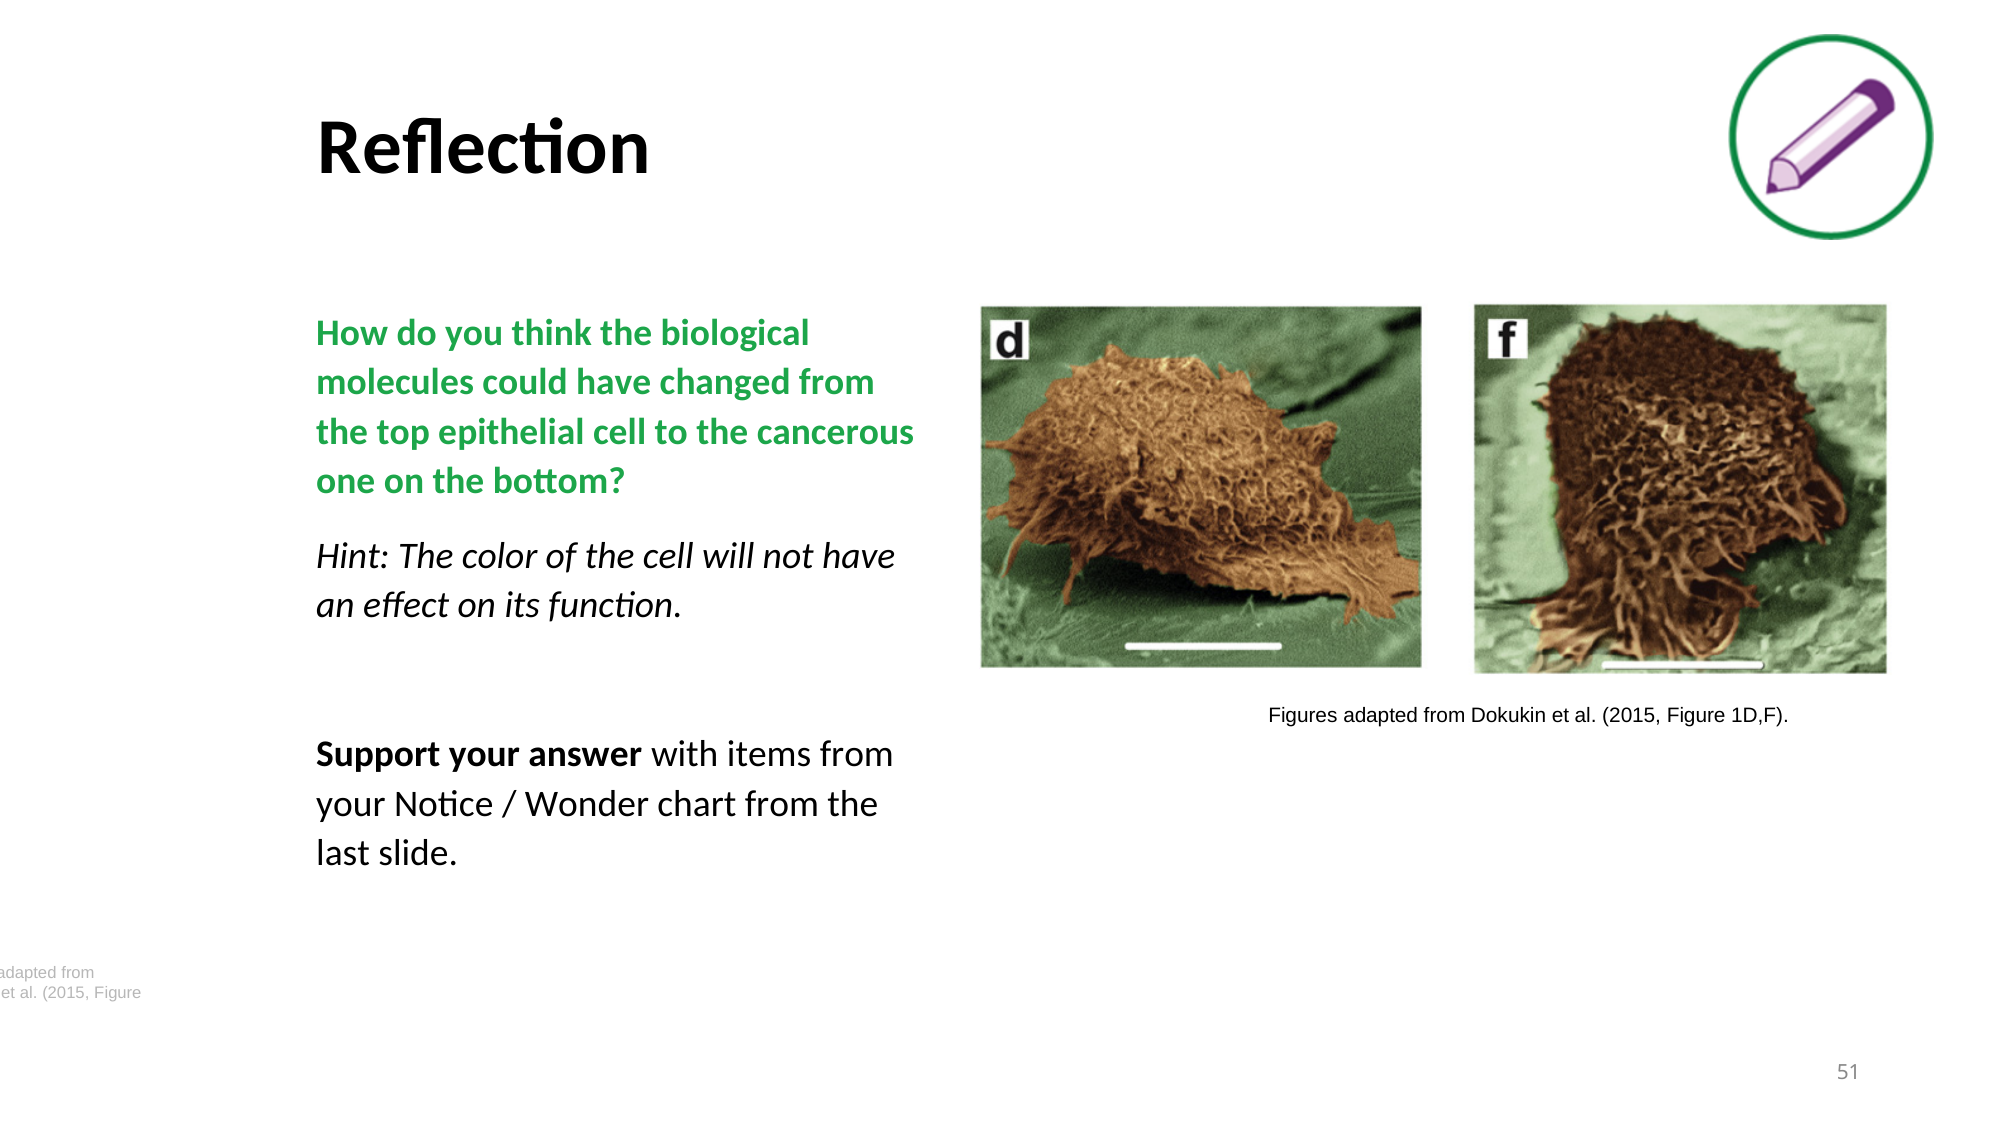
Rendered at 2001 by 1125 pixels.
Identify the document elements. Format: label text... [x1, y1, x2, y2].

text_box Figures adapted from Dokukin et al. (2015, Figure 1D,F). [1253, 686, 1900, 743]
text_box Figures adapted from Dokukin et al. (2015, Figure 1D,F). [0, 947, 175, 1019]
picture [1467, 297, 1894, 680]
text_box 51 [1821, 1042, 1929, 1103]
text_box How do you think the biological molecules could have changed from the top epithelial cell to the cancerous one on the bottom? Hint: The color of the cell will not have an effect on its function. Support your answer with items from your Notice / Wonder chart from the last slide. [301, 288, 936, 920]
picture [976, 297, 1428, 672]
text_box Reflection [317, 48, 1769, 237]
